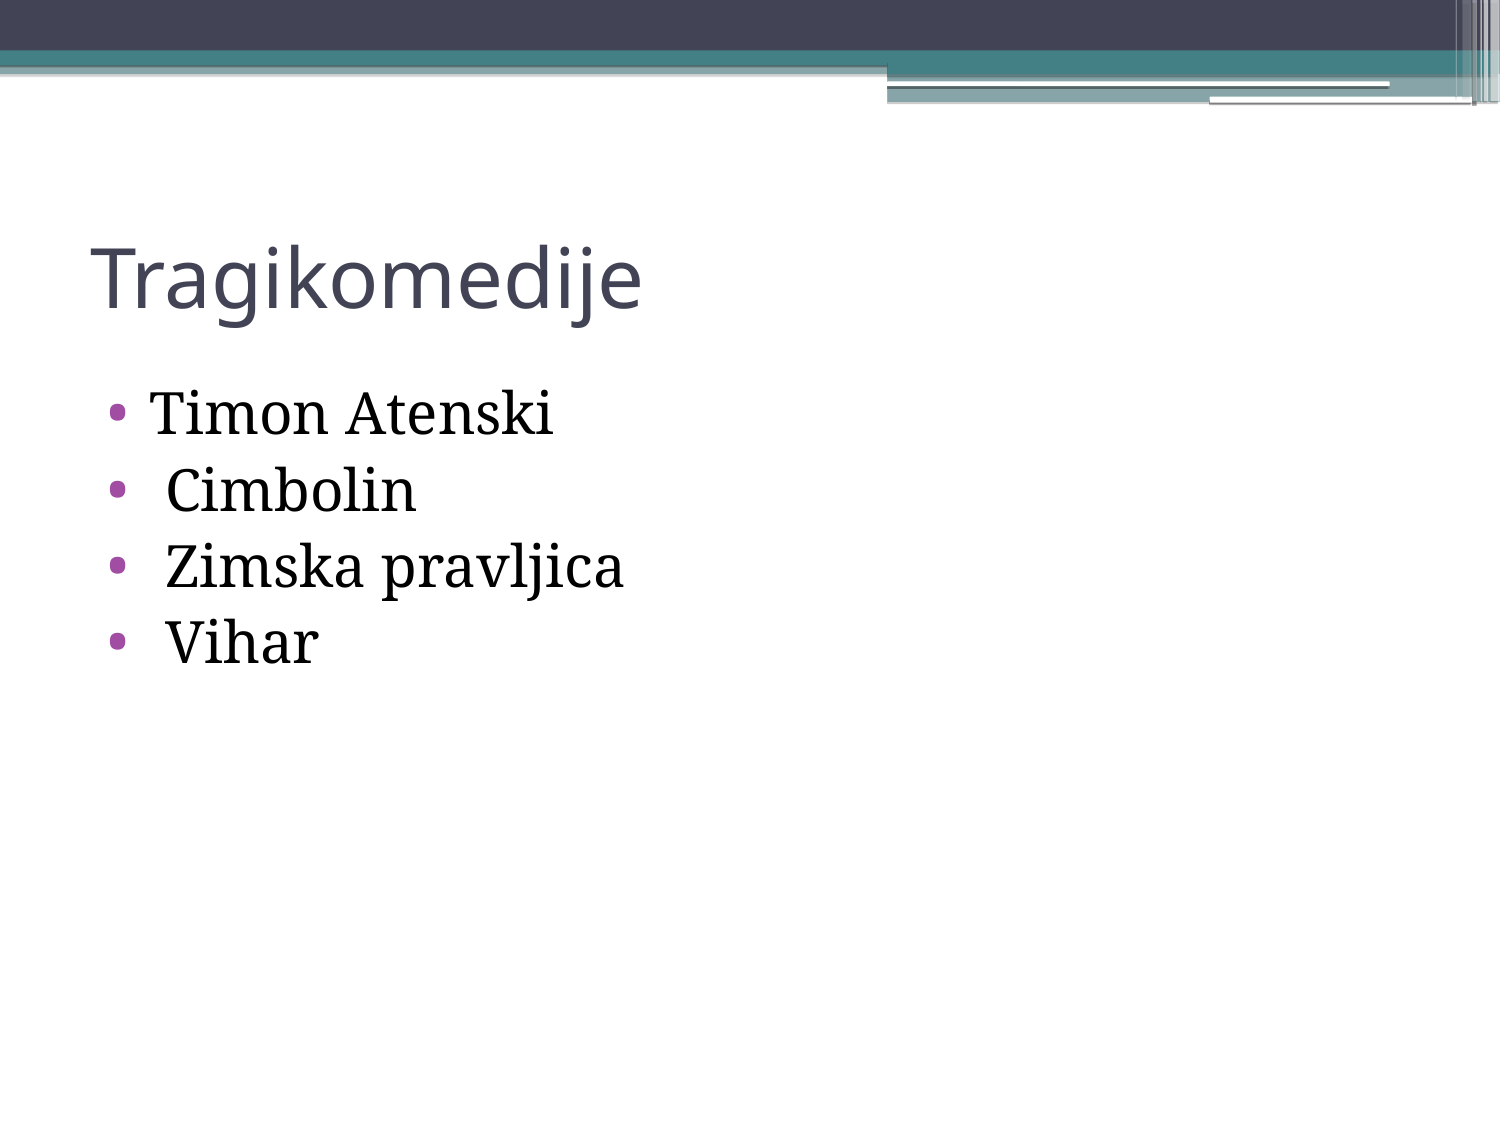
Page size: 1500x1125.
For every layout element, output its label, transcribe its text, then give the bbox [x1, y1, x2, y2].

title Tragikomedije [75, 187, 1425, 363]
list Timon Atenski Cimbolin Zimska pravljica Vihar [75, 369, 1425, 1079]
